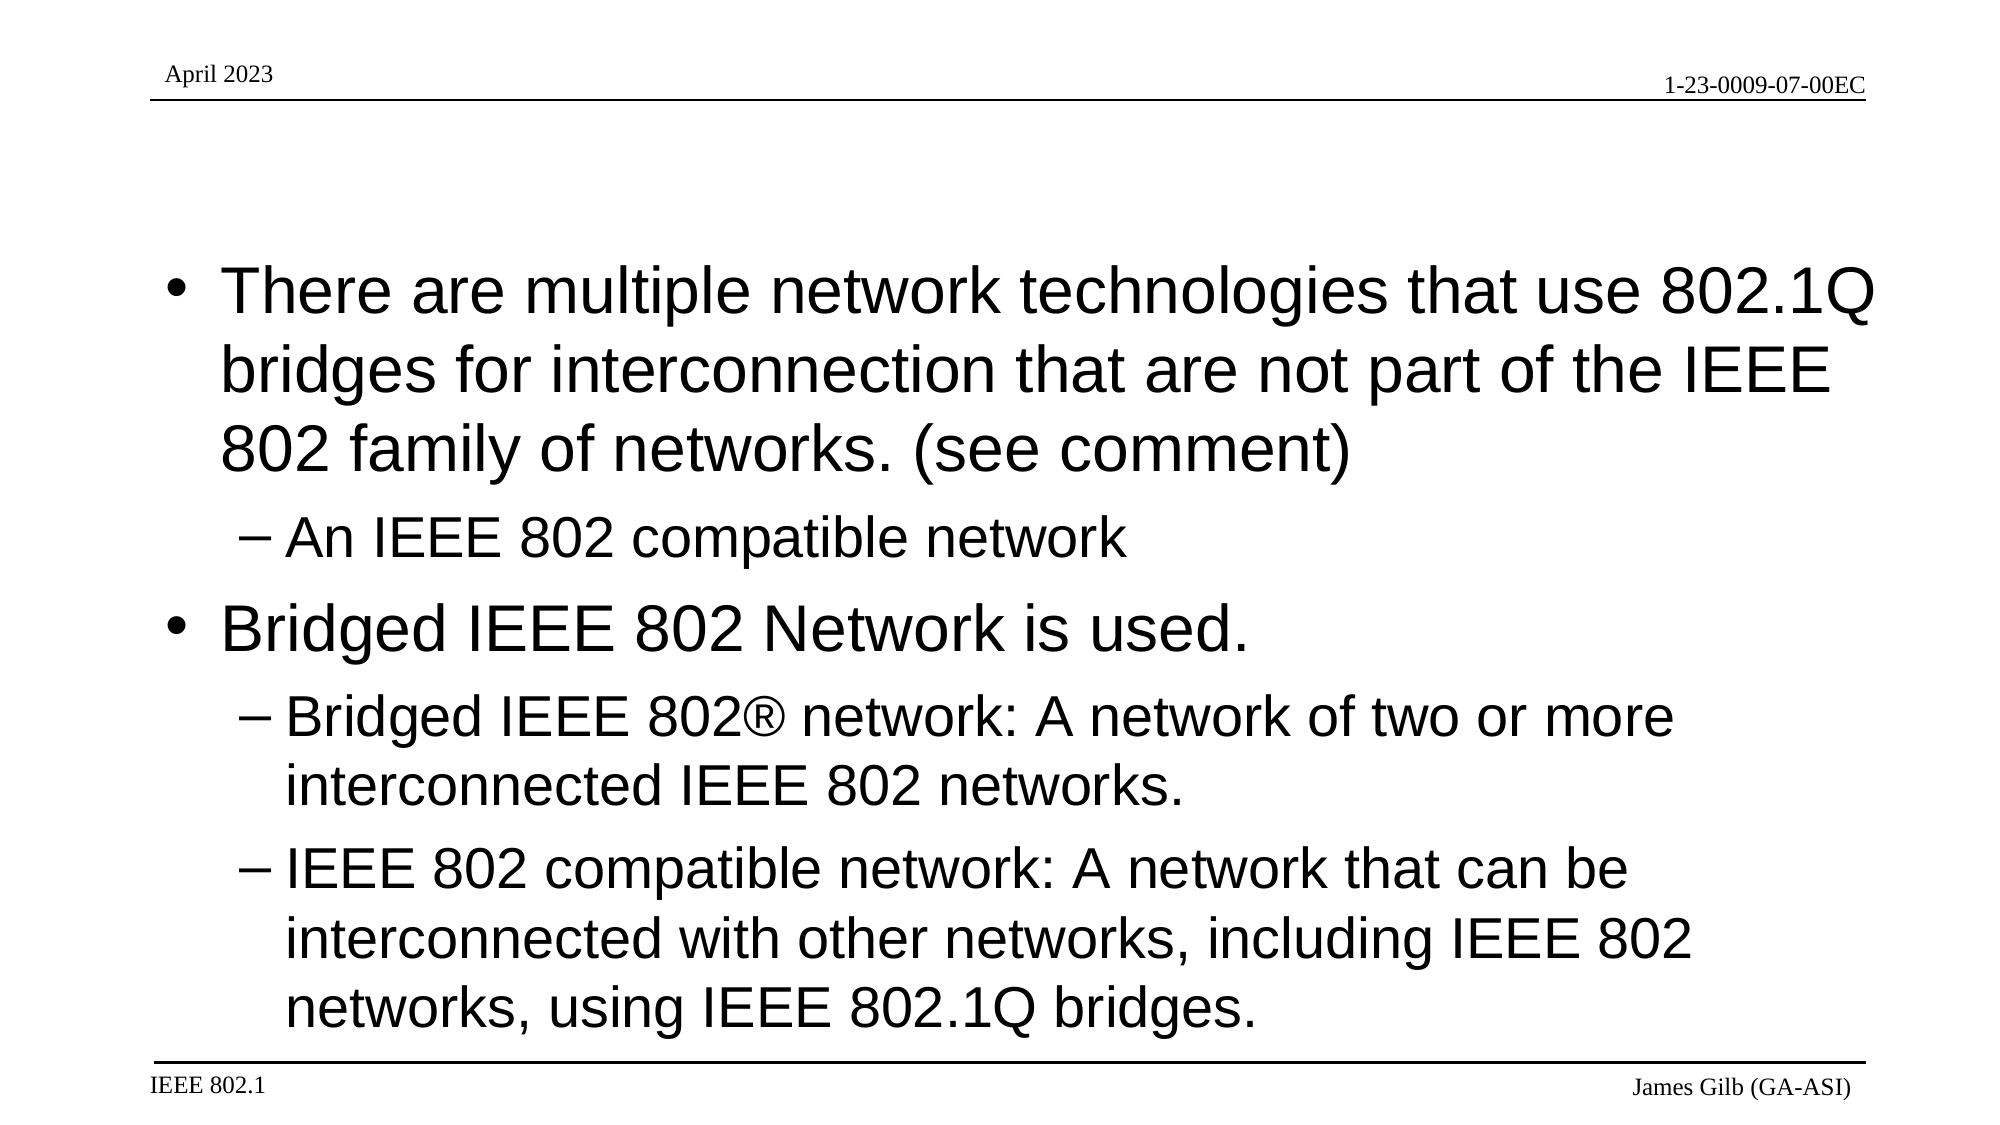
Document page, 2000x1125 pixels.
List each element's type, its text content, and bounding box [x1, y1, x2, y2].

list There are multiple network technologies that use 802.1Q bridges for interconnection that are not part of the IEEE 802 family of networks. (see comment) An IEEE 802 compatible network Bridged IEEE 802 Network is used. Bridged IEEE 802® network: A network of two or more interconnected IEEE 802 networks. IEEE 802 compatible network: A network that can be interconnected with other networks, including IEEE 802 networks, using IEEE 802.1Q bridges. [150, 239, 1900, 1051]
